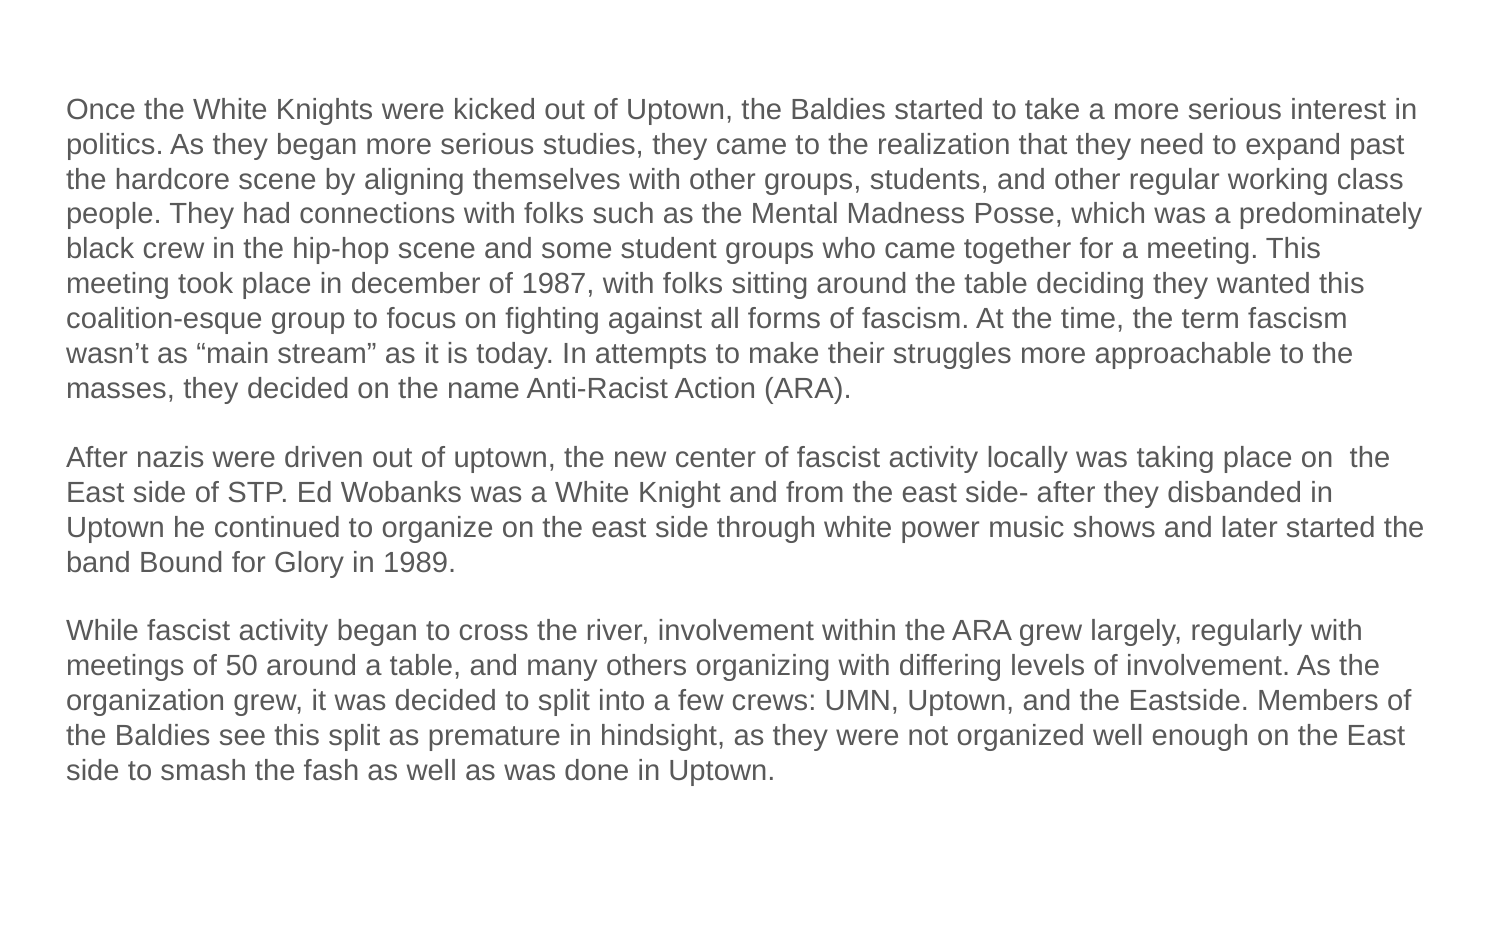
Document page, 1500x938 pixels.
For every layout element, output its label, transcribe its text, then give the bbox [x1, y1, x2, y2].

list Once the White Knights were kicked out of Uptown, the Baldies started to take a more serious interest in politics. As they began more serious studies, they came to the realization that they need to expand past the hardcore scene by aligning themselves with other groups, students, and other regular working class people. They had connections with folks such as the Mental Madness Posse, which was a predominately black crew in the hip-hop scene and some student groups who came together for a meeting. This meeting took place in december of 1987, with folks sitting around the table deciding they wanted this coalition-esque group to focus on fighting against all forms of fascism. At the time, the term fascism wasn’t as “main stream” as it is today. In attempts to make their struggles more approachable to the masses, they decided on the name Anti-Racist Action (ARA). After nazis were driven out of uptown, the new center of fascist activity locally was taking place on the East side of STP. Ed Wobanks was a White Knight and from the east side- after they disbanded in Uptown he continued to organize on the east side through white power music shows and later started the band Bound for Glory in 1989. While fascist activity began to cross the river, involvement within the ARA grew largely, regularly with meetings of 50 around a table, and many others organizing with differing levels of involvement. As the organization grew, it was decided to split into a few crews: UMN, Uptown, and the Eastside. Members of the Baldies see this split as premature in hindsight, as they were not organized well enough on the East side to smash the fash as well as was done in Uptown. [51, 75, 1449, 938]
